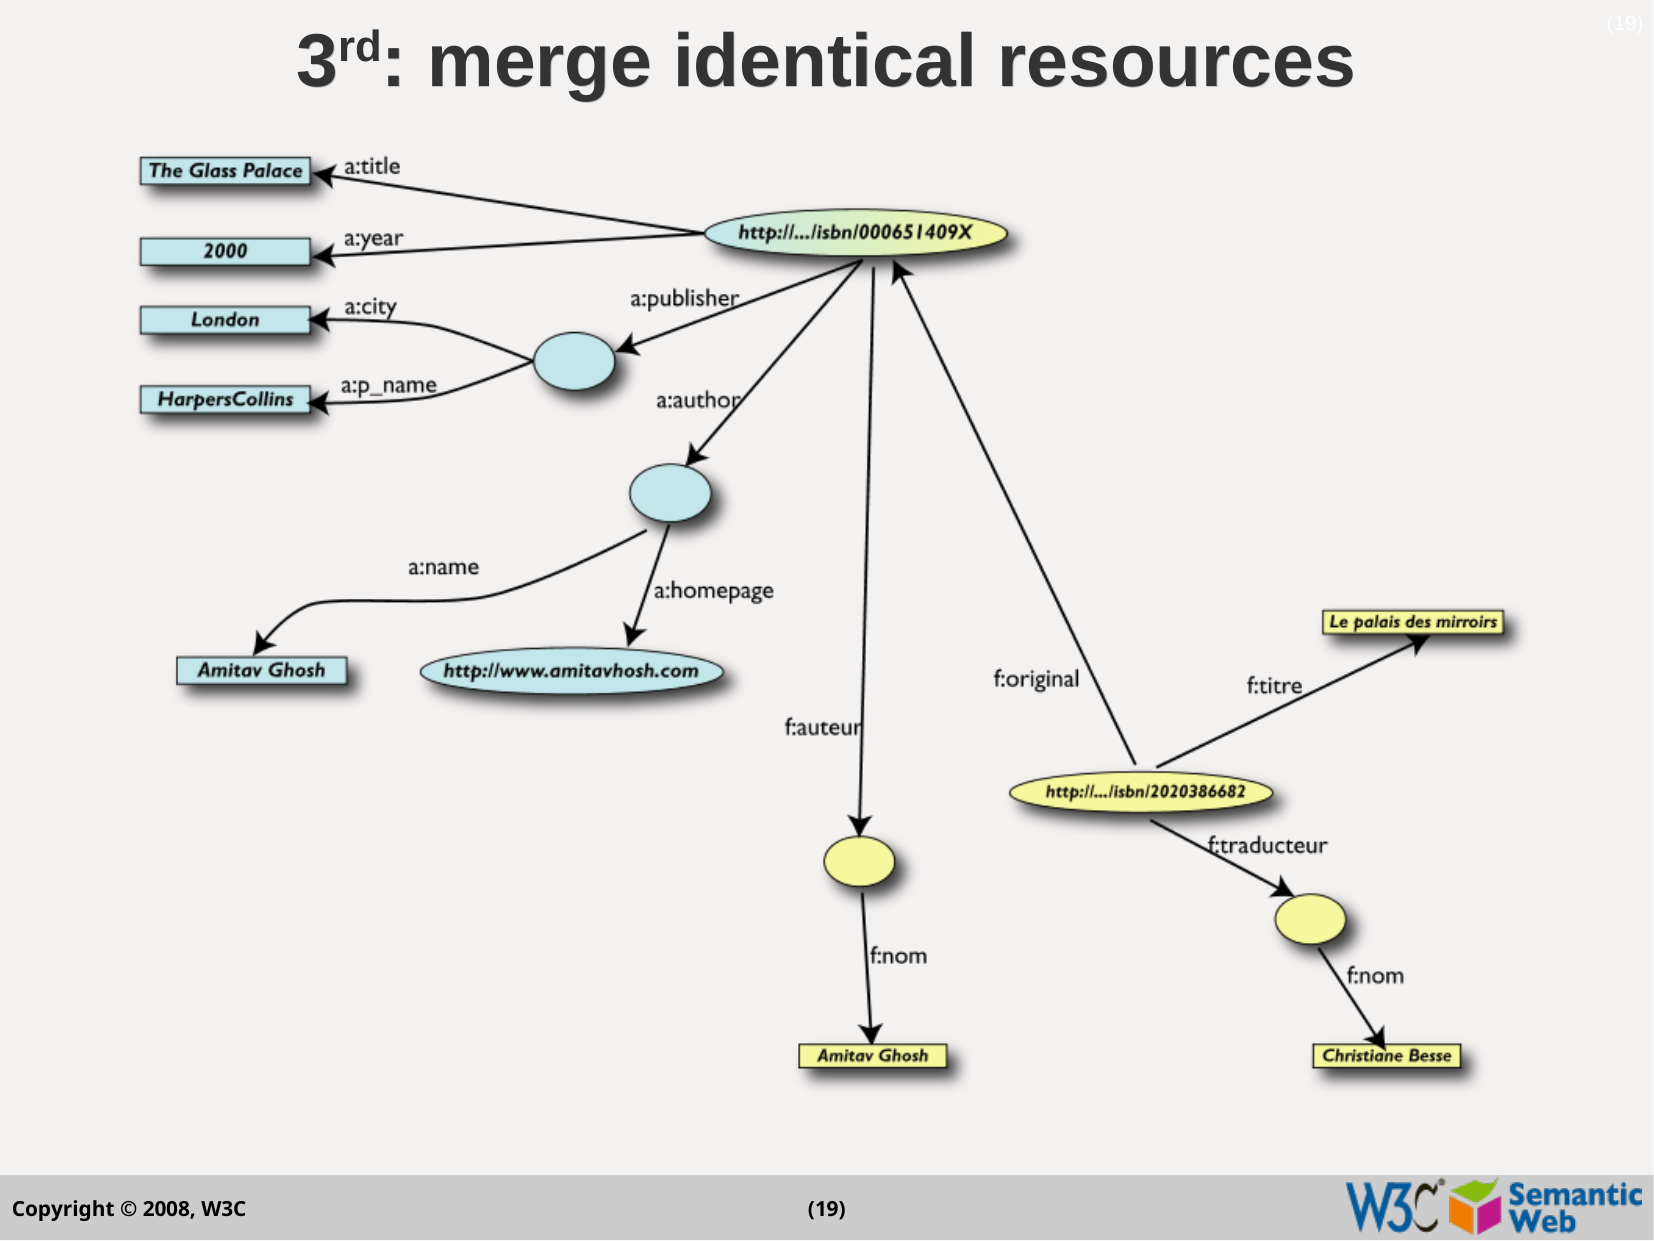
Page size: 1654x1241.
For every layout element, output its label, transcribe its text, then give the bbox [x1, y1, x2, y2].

picture [128, 146, 1535, 1100]
title 3rd: merge identical resources [0, 0, 1654, 119]
picture [1346, 1175, 1642, 1235]
